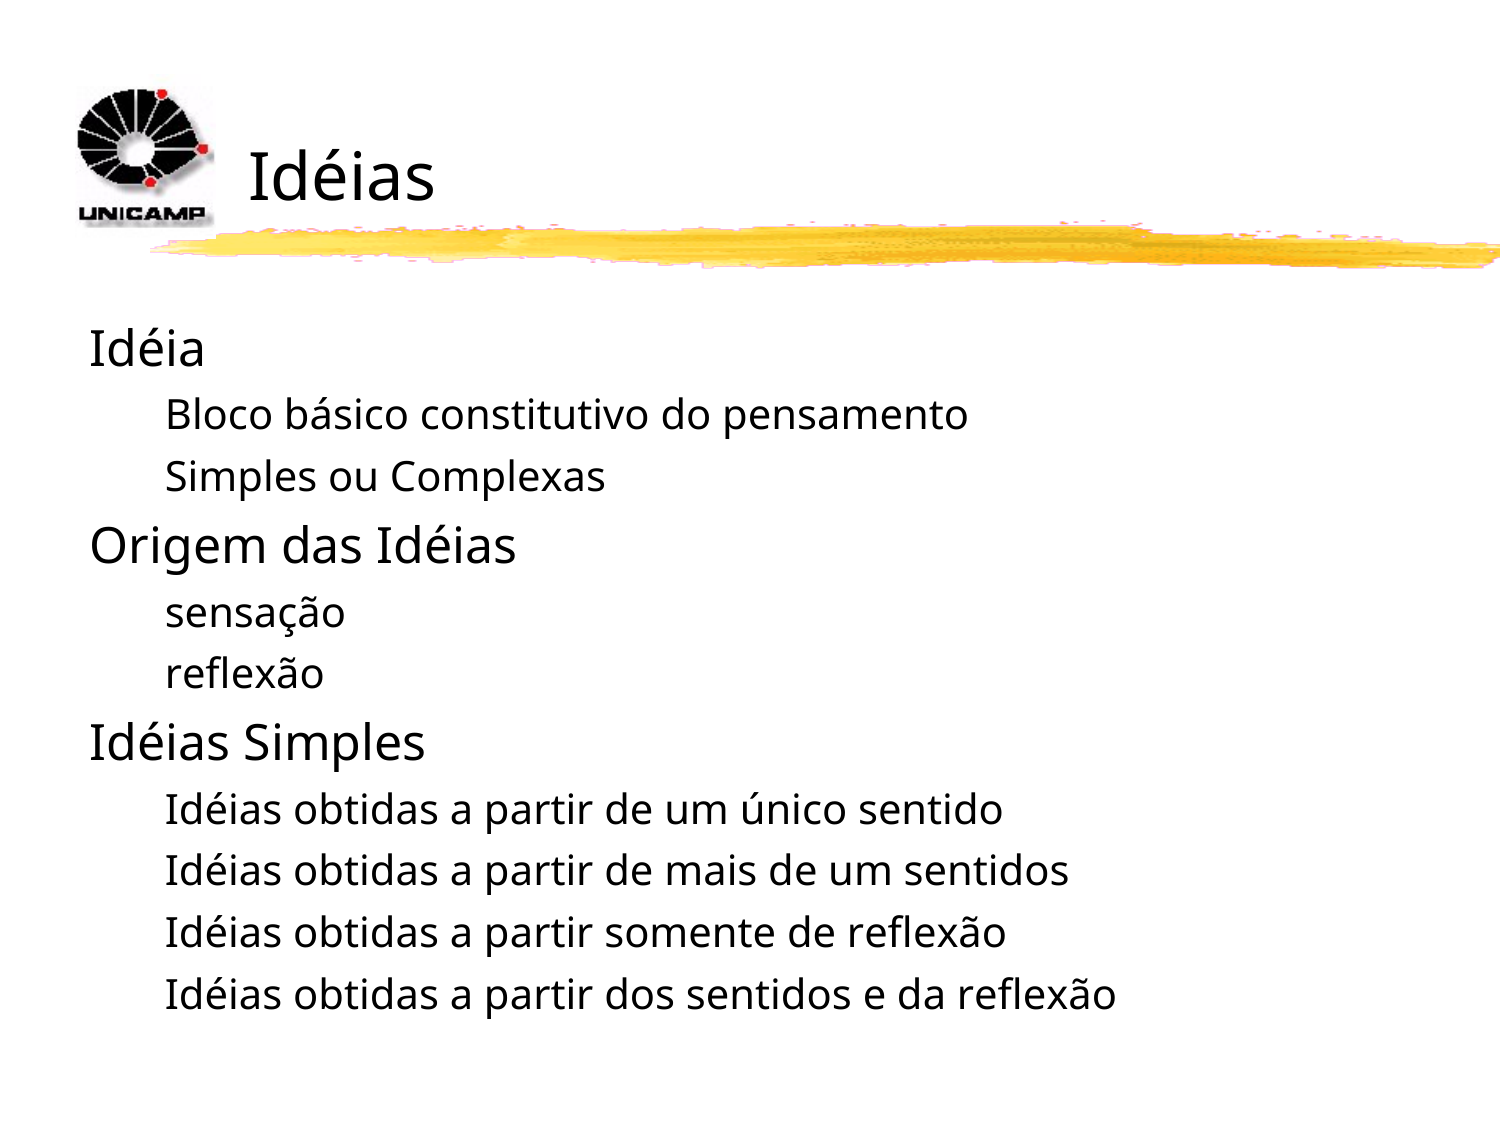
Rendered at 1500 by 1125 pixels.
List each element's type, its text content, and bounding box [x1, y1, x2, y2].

list Idéia Bloco básico constitutivo do pensamento Simples ou Complexas Origem das Idéias sensação reflexão Idéias Simples Idéias obtidas a partir de um único sentido Idéias obtidas a partir de mais de um sentidos Idéias obtidas a partir somente de reflexão Idéias obtidas a partir dos sentidos e da reflexão [74, 309, 1417, 994]
picture [75, 74, 1500, 279]
title Idéias [233, 37, 1434, 225]
